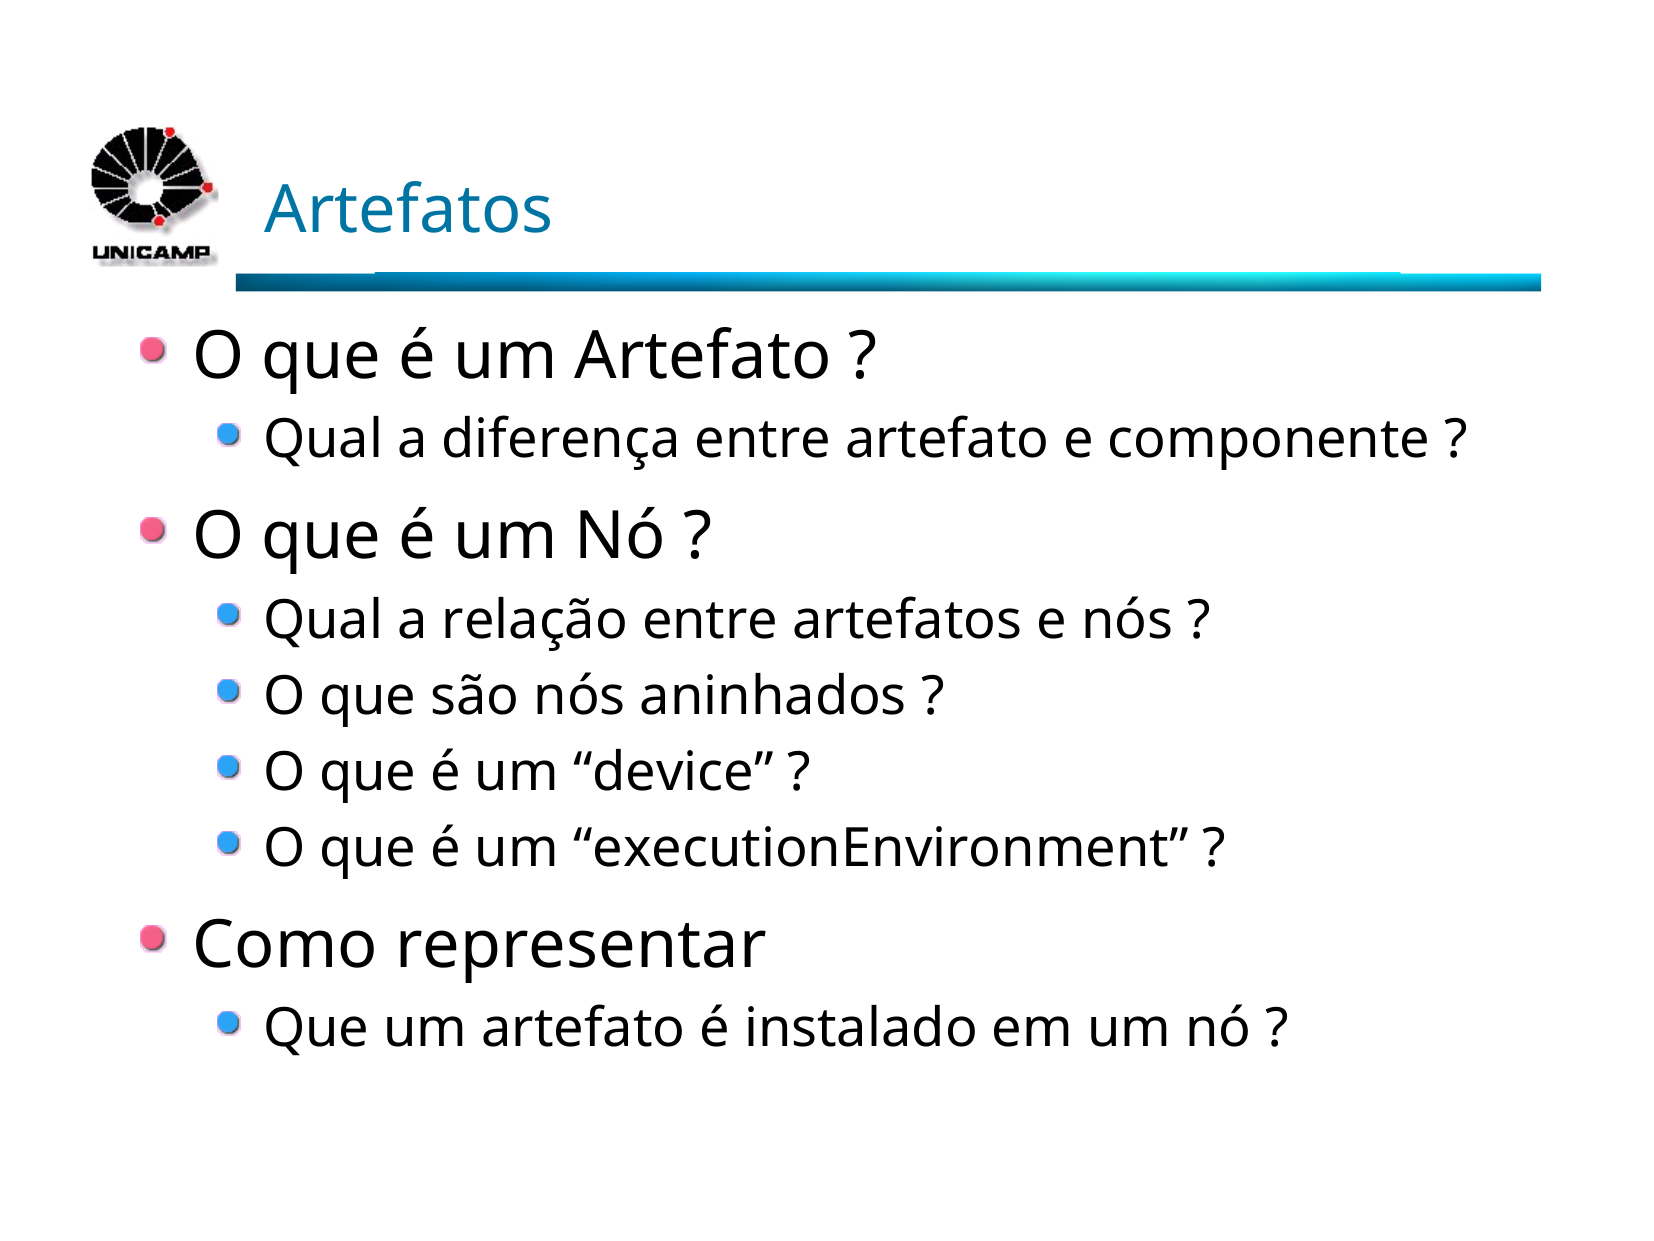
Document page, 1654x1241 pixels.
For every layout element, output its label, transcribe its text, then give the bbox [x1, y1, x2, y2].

list O que é um Artefato ? Qual a diferença entre artefato e componente ? O que é um Nó ? Qual a relação entre artefatos e nós ? O que são nós aninhados ? O que é um “device” ? O que é um “executionEnvironment” ? Como representar Que um artefato é instalado em um nó ? [121, 309, 1534, 1167]
picture [125, 272, 1654, 295]
title Artefatos [264, 57, 1534, 250]
